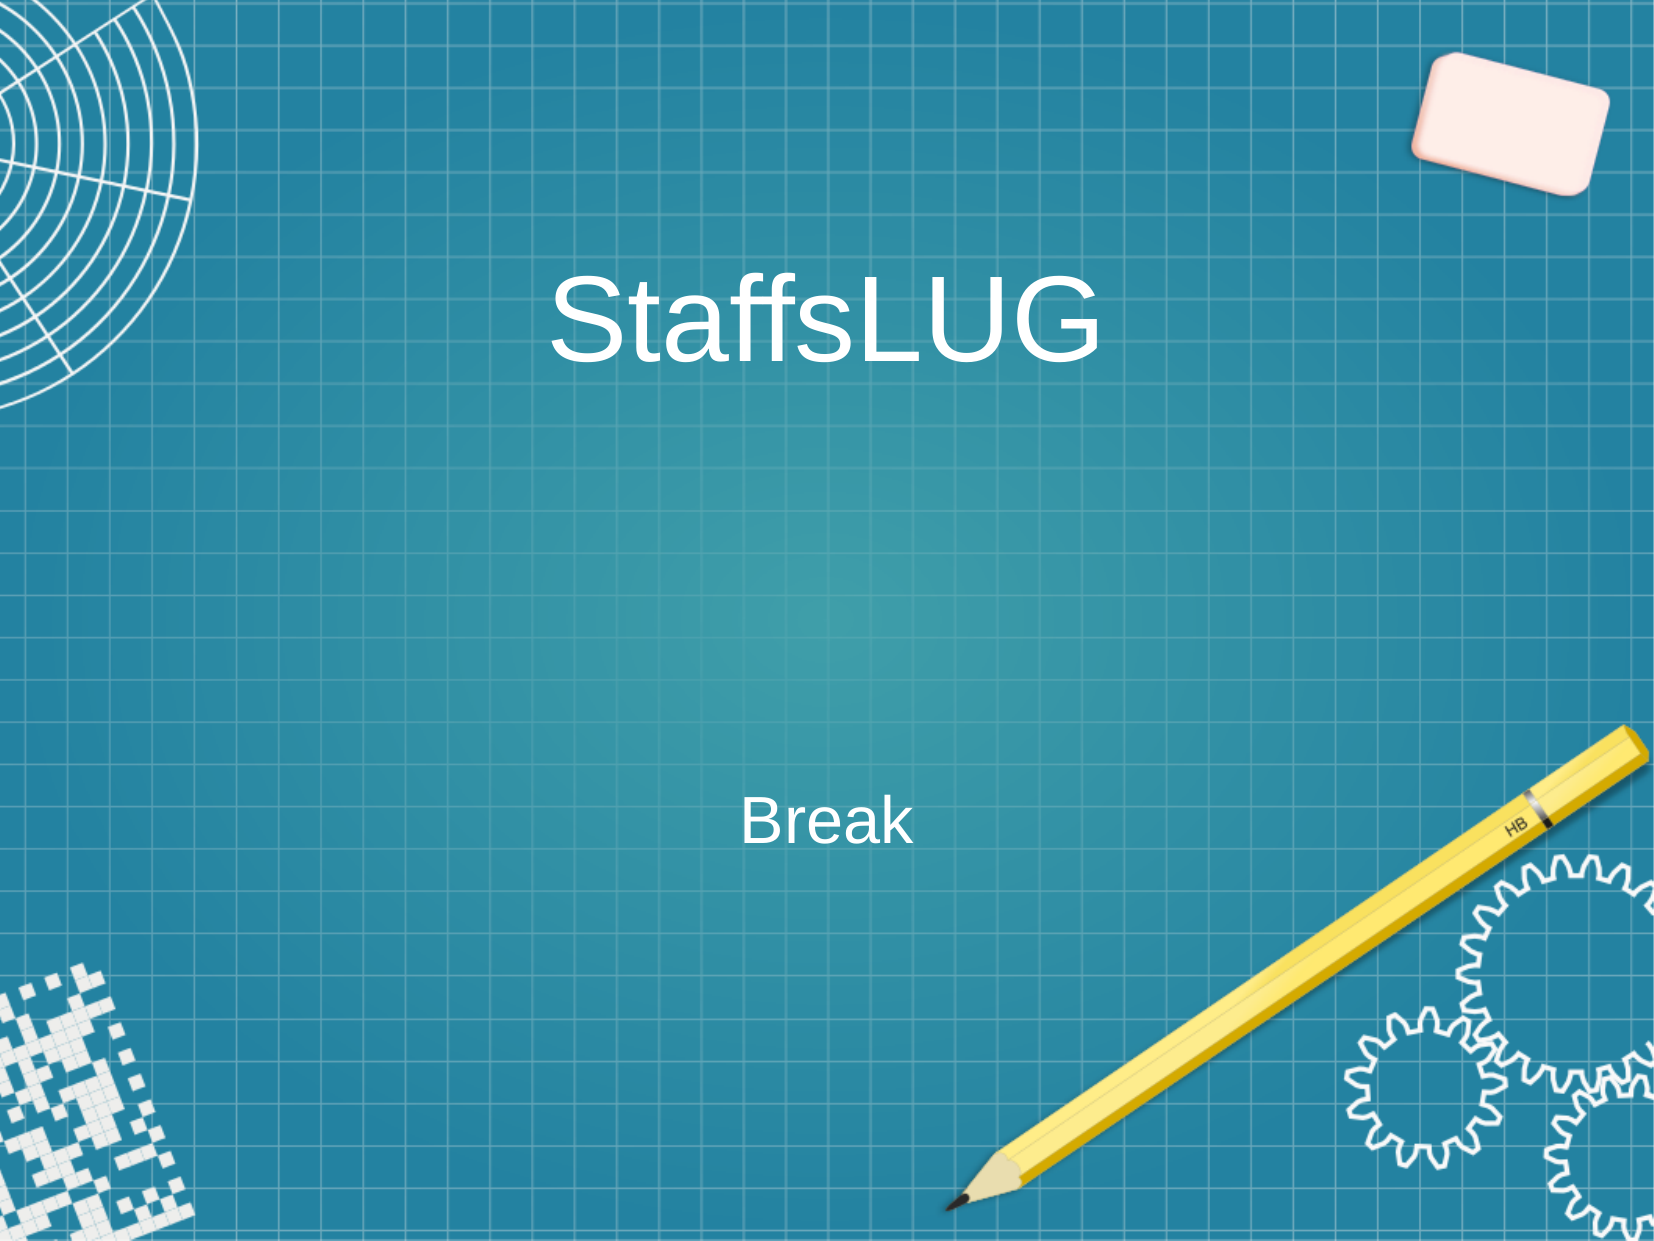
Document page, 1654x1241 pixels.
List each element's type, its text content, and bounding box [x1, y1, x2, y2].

title StaffsLUG [82, 177, 1571, 461]
picture [0, 0, 1654, 1241]
subtitle Break [82, 519, 1571, 1123]
